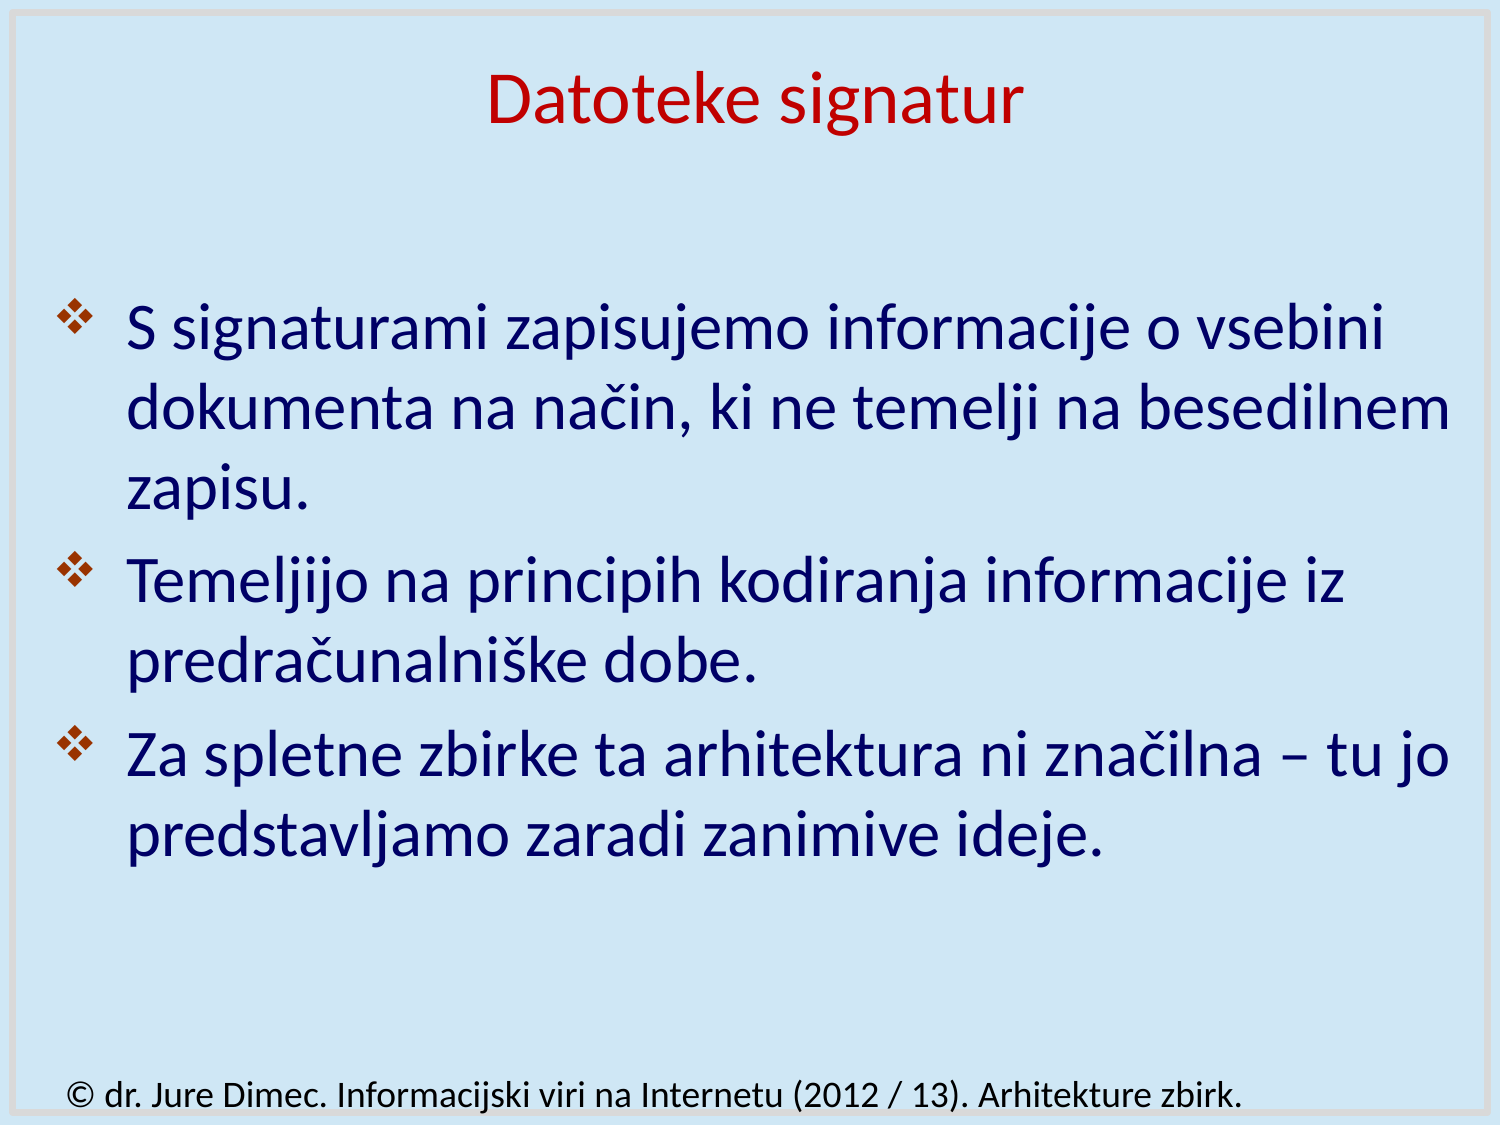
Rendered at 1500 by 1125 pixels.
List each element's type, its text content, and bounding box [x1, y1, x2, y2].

list S signaturami zapisujemo informacije o vsebini dokumenta na način, ki ne temelji na besedilnem zapisu. Temeljijo na principih kodiranja informacije iz predračunalniške dobe. Za spletne zbirke ta arhitektura ni značilna – tu jo predstavljamo zaradi zanimive ideje. [37, 275, 1475, 1050]
footer © dr. Jure Dimec. Informacijski viri na Internetu (2012 / 13). Arhitekture zbirk. [50, 1062, 1300, 1103]
title Datoteke signatur [37, 37, 1475, 150]
